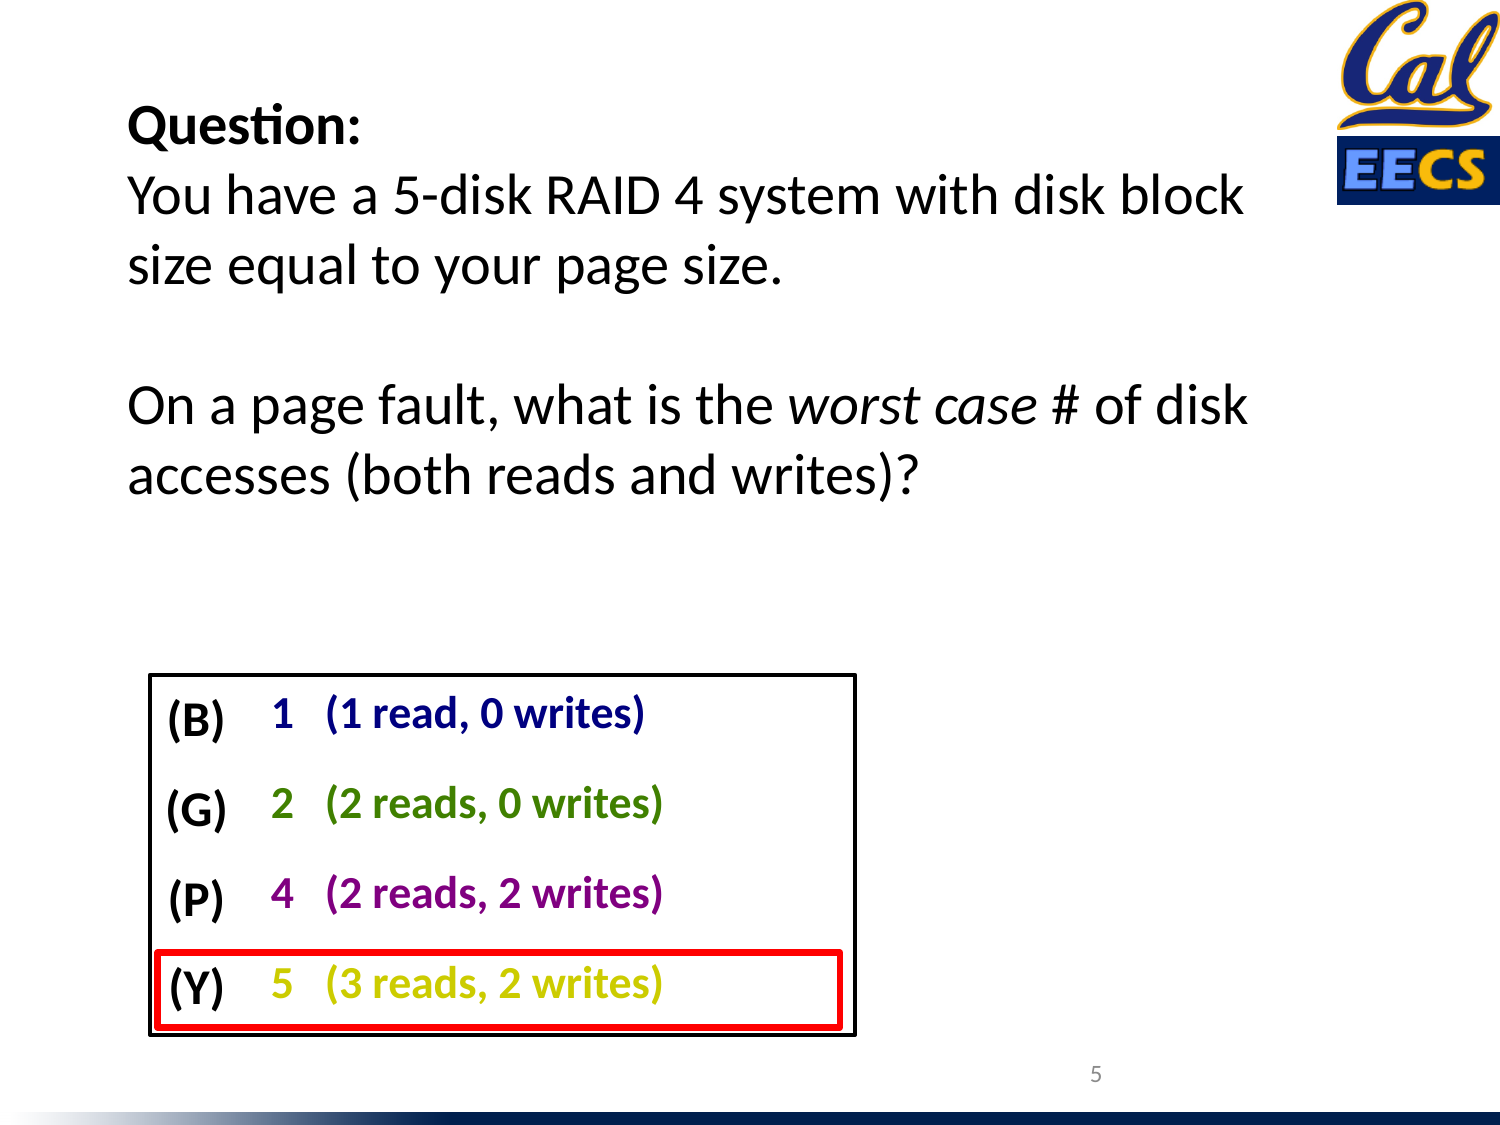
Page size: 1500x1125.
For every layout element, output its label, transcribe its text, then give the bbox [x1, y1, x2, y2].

text_box Question: You have a 5-disk RAID 4 system with disk block size equal to your page size. On a page fault, what is the worst case # of disk accesses (both reads and writes)? [112, 79, 1313, 514]
text_box (G) [152, 769, 243, 845]
text_box (P) [152, 859, 241, 935]
picture [1337, 0, 1500, 130]
text_box (Y) [153, 946, 241, 1022]
text_box 5 (3 reads, 2 writes) [256, 945, 853, 1015]
text_box (Y) [161, 956, 241, 1022]
picture [0, 1112, 1500, 1125]
text_box 2 (2 reads, 0 writes) [256, 765, 853, 835]
text_box 1 (1 read, 0 writes) [256, 677, 853, 745]
text_box (B) [152, 679, 241, 755]
slide_number <number> [1074, 1042, 1425, 1103]
picture [1337, 136, 1500, 205]
text_box 5 (3 reads, 2 writes) [256, 956, 837, 1015]
text_box 4 (2 reads, 2 writes) [256, 855, 853, 925]
